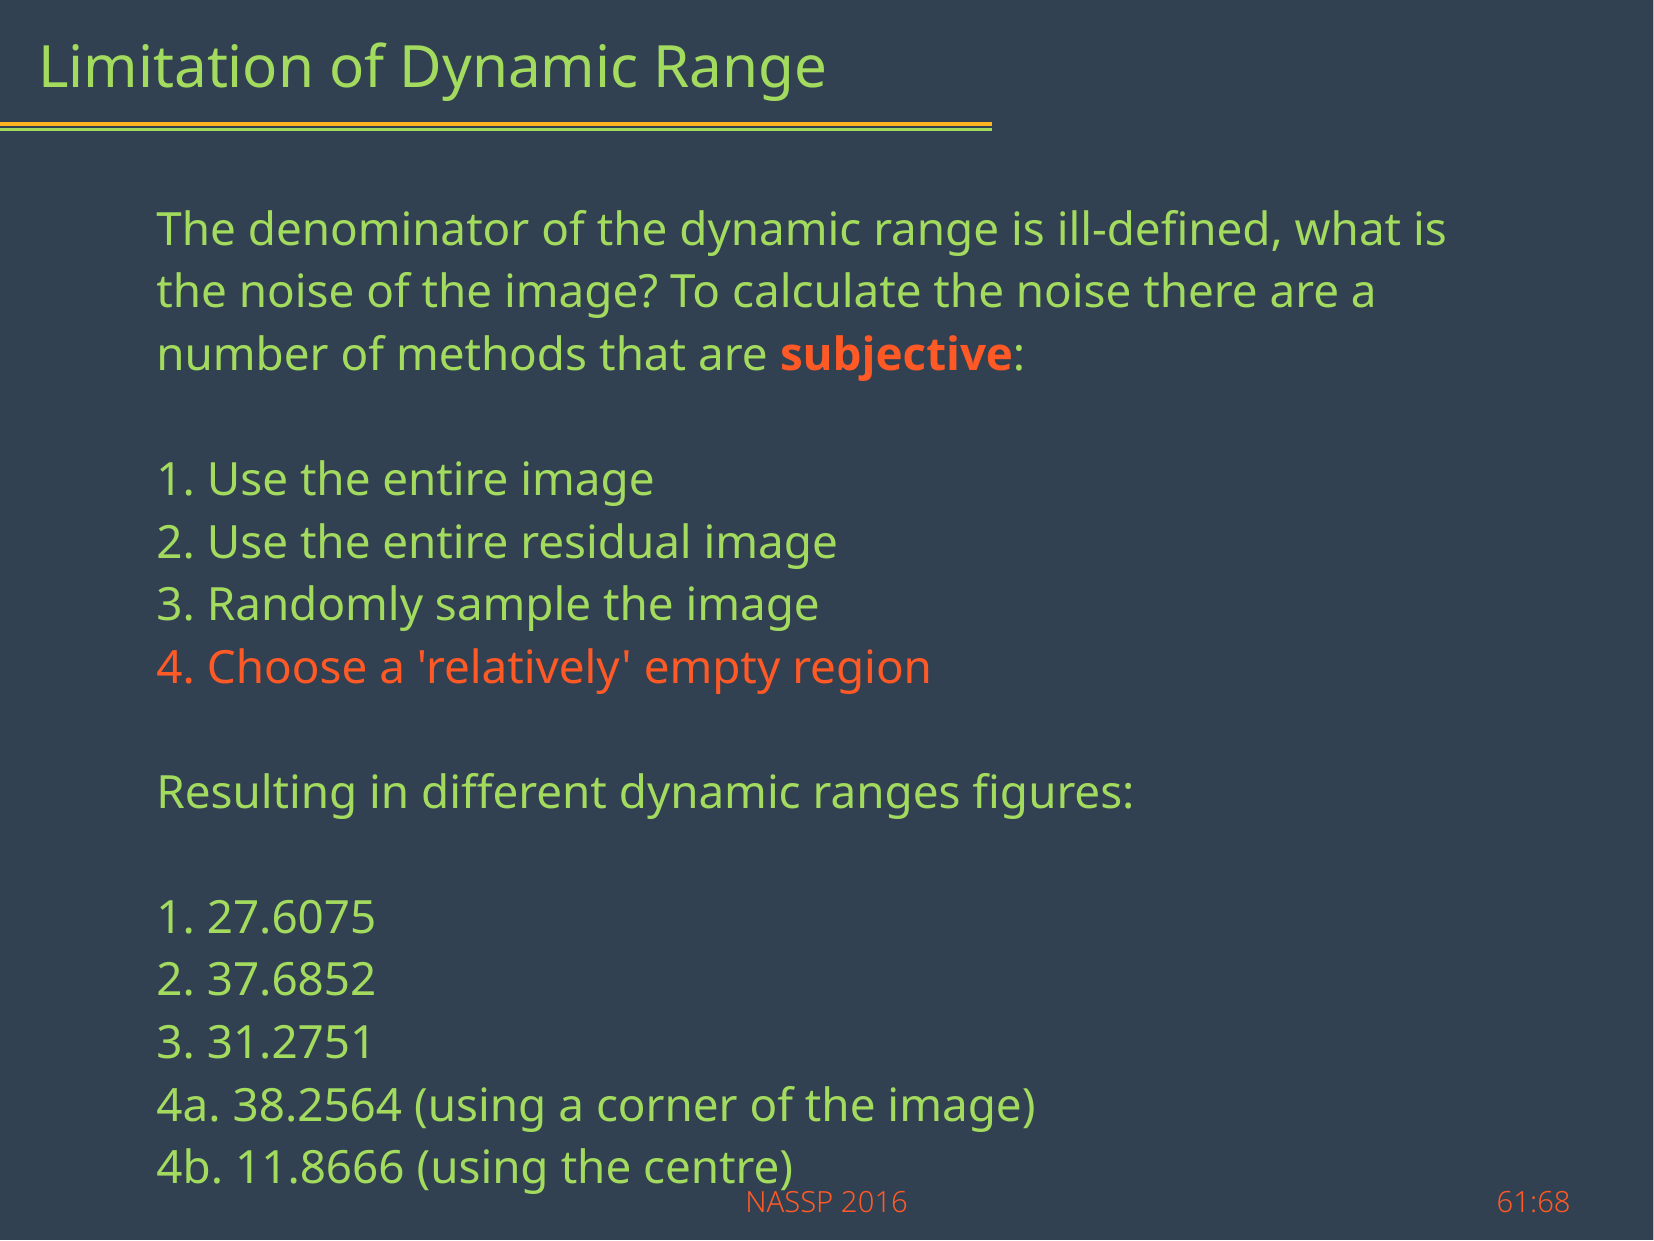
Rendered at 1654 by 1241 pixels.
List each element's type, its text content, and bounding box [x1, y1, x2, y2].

text_box Limitation of Dynamic Range [23, 17, 1063, 103]
text_box The denominator of the dynamic range is ill-defined, what is the noise of the image? To calculate the noise there are a number of methods that are subjective: 1. Use the entire image 2. Use the entire residual image 3. Randomly sample the image 4. Choose a 'relatively' empty region Resulting in different dynamic ranges figures: 1. 27.6075 2. 37.6852 3. 31.2751 4a. 38.2564 (using a corner of the image) 4b. 11.8666 (using the centre) [141, 189, 1501, 1084]
